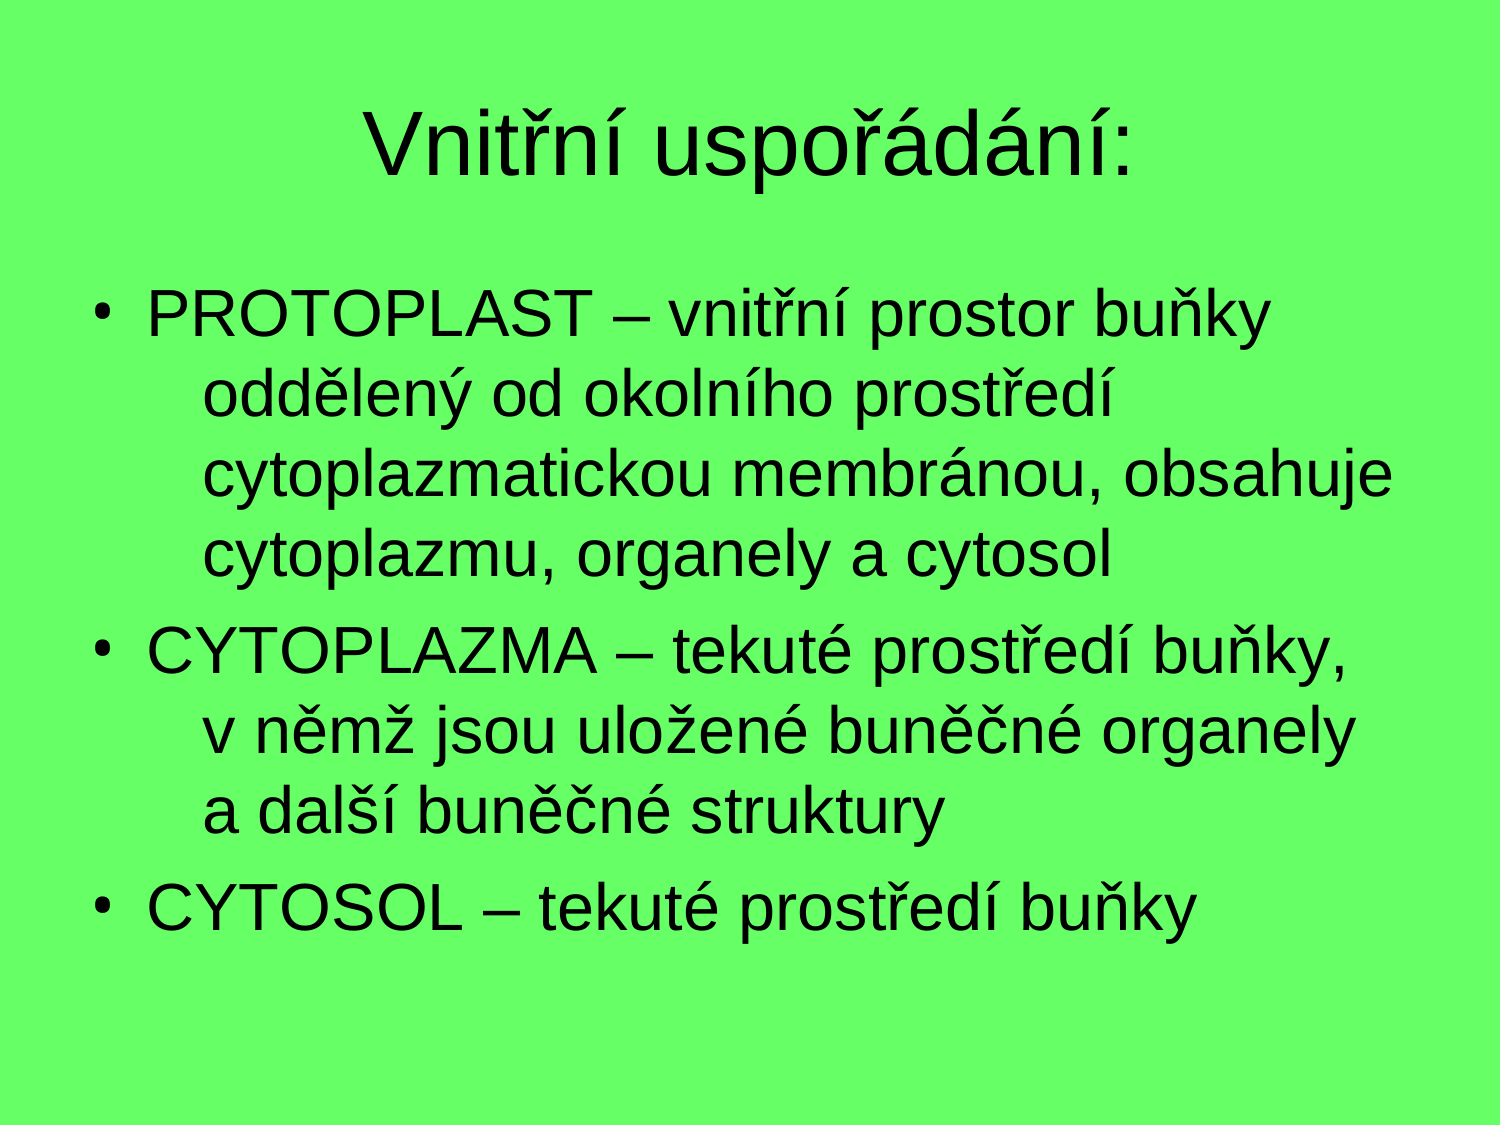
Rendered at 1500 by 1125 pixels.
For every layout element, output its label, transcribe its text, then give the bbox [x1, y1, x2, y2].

title Vnitřní uspořádání: [75, 45, 1426, 233]
list PROTOPLAST – vnitřní prostor buňky oddělený od okolního prostředí cytoplazmatickou membránou, obsahuje cytoplazmu, organely a cytosol CYTOPLAZMA – tekuté prostředí buňky, v němž jsou uložené buněčné organely a další buněčné struktury CYTOSOL – tekuté prostředí buňky [75, 262, 1426, 1005]
